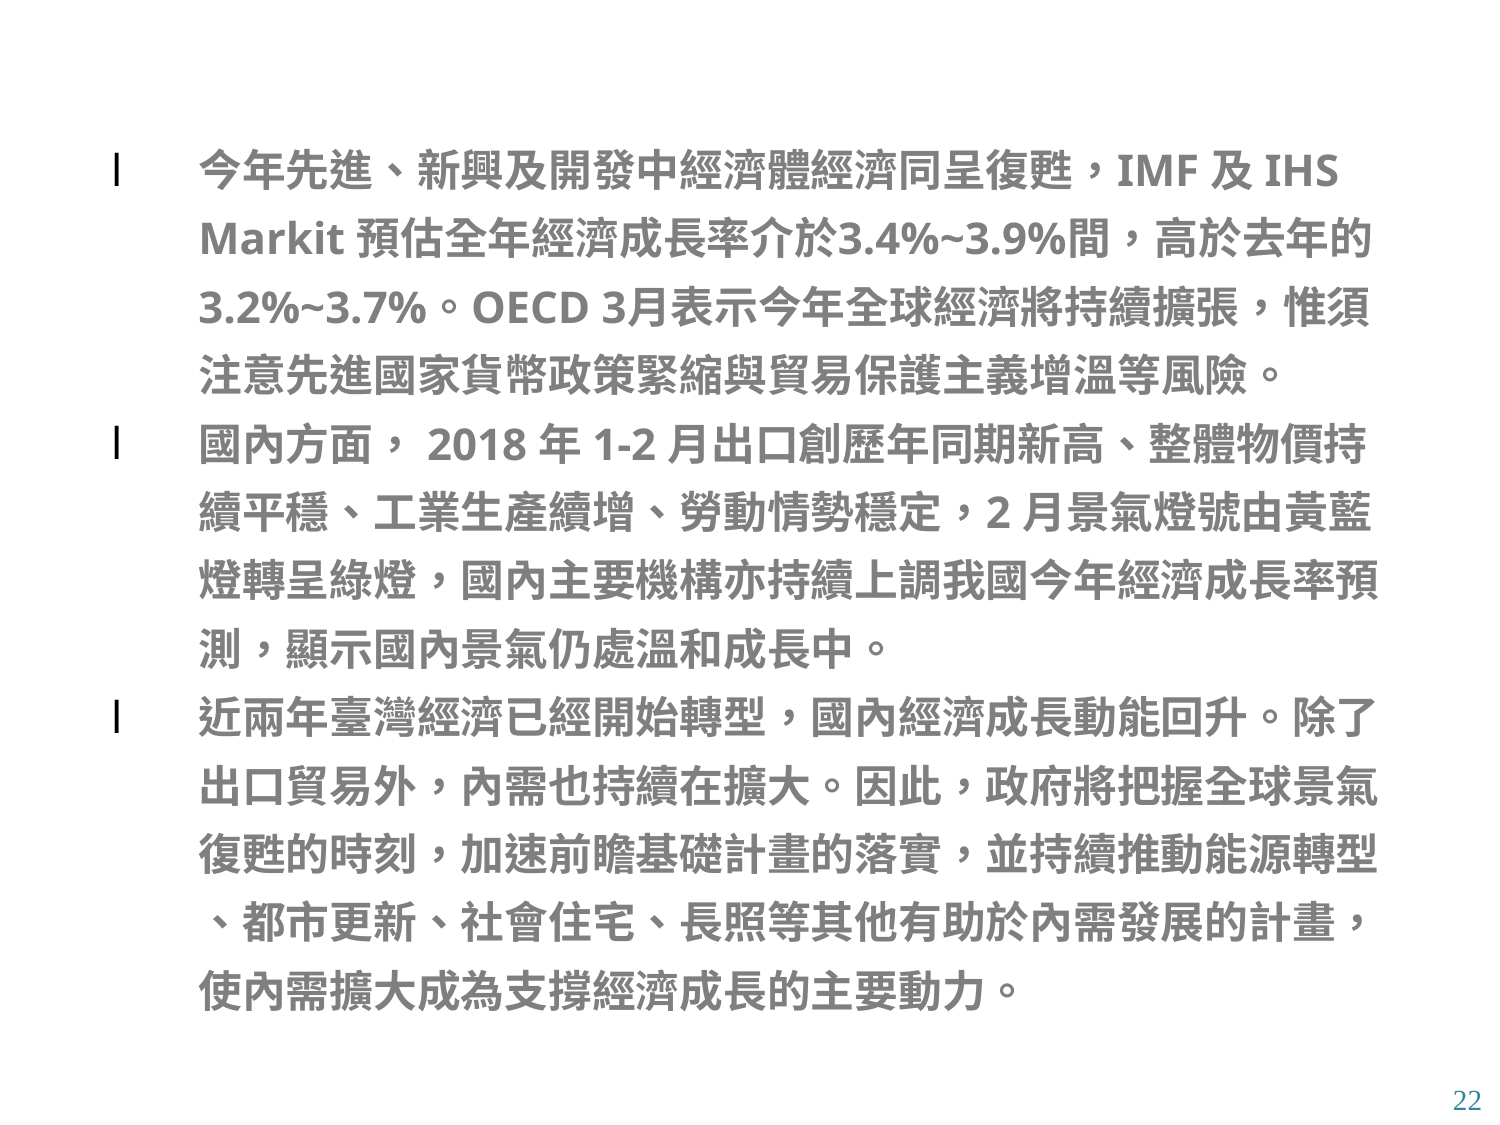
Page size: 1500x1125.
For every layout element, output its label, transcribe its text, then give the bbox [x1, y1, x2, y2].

text_box 今年先進、新興及開發中經濟體經濟同呈復甦，IMF 及 IHS Markit 預估全年經濟成長率介於3.4%~3.9%間，高於去年的 3.2%~3.7%。OECD 3月表示今年全球經濟將持續擴張，惟須 注意先進國家貨幣政策緊縮與貿易保護主義增溫等風險。 國內方面， 2018 年 1-2 月出口創歷年同期新高、整體物價持 續平穩、工業生產續增、勞動情勢穩定，2 月景氣燈號由黃藍 燈轉呈綠燈，國內主要機構亦持續上調我國今年經濟成長率預 測，顯示國內景氣仍處溫和成長中。 近兩年臺灣經濟已經開始轉型，國內經濟成長動能回升。除了 出口貿易外，內需也持續在擴大。因此，政府將把握全球景氣 復甦的時刻，加速前瞻基礎計畫的落實，並持續推動能源轉型 、都市更新、社會住宅、長照等其他有助於內需發展的計畫， 使內需擴大成為支撐經濟成長的主要動力。 [37, 125, 1423, 1024]
